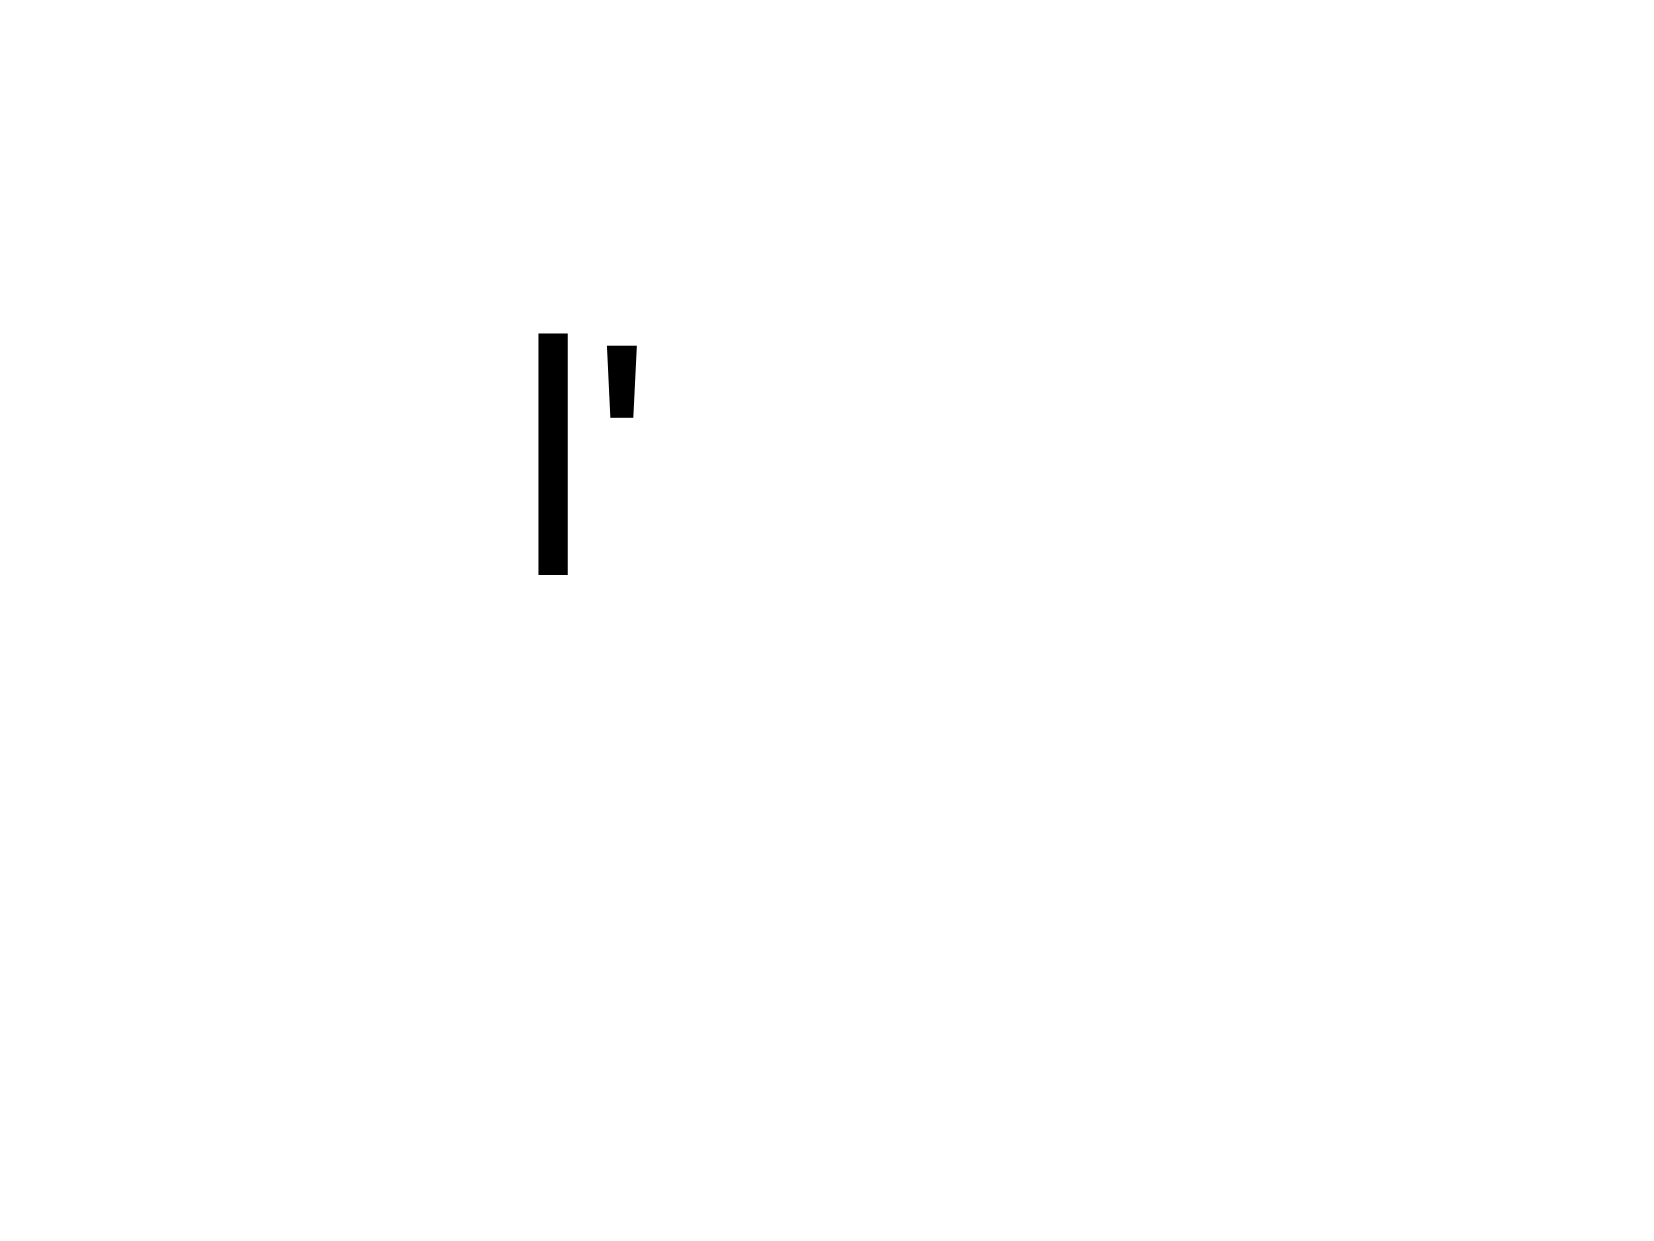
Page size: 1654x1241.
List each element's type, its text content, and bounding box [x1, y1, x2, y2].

text_box l' [501, 265, 1447, 653]
